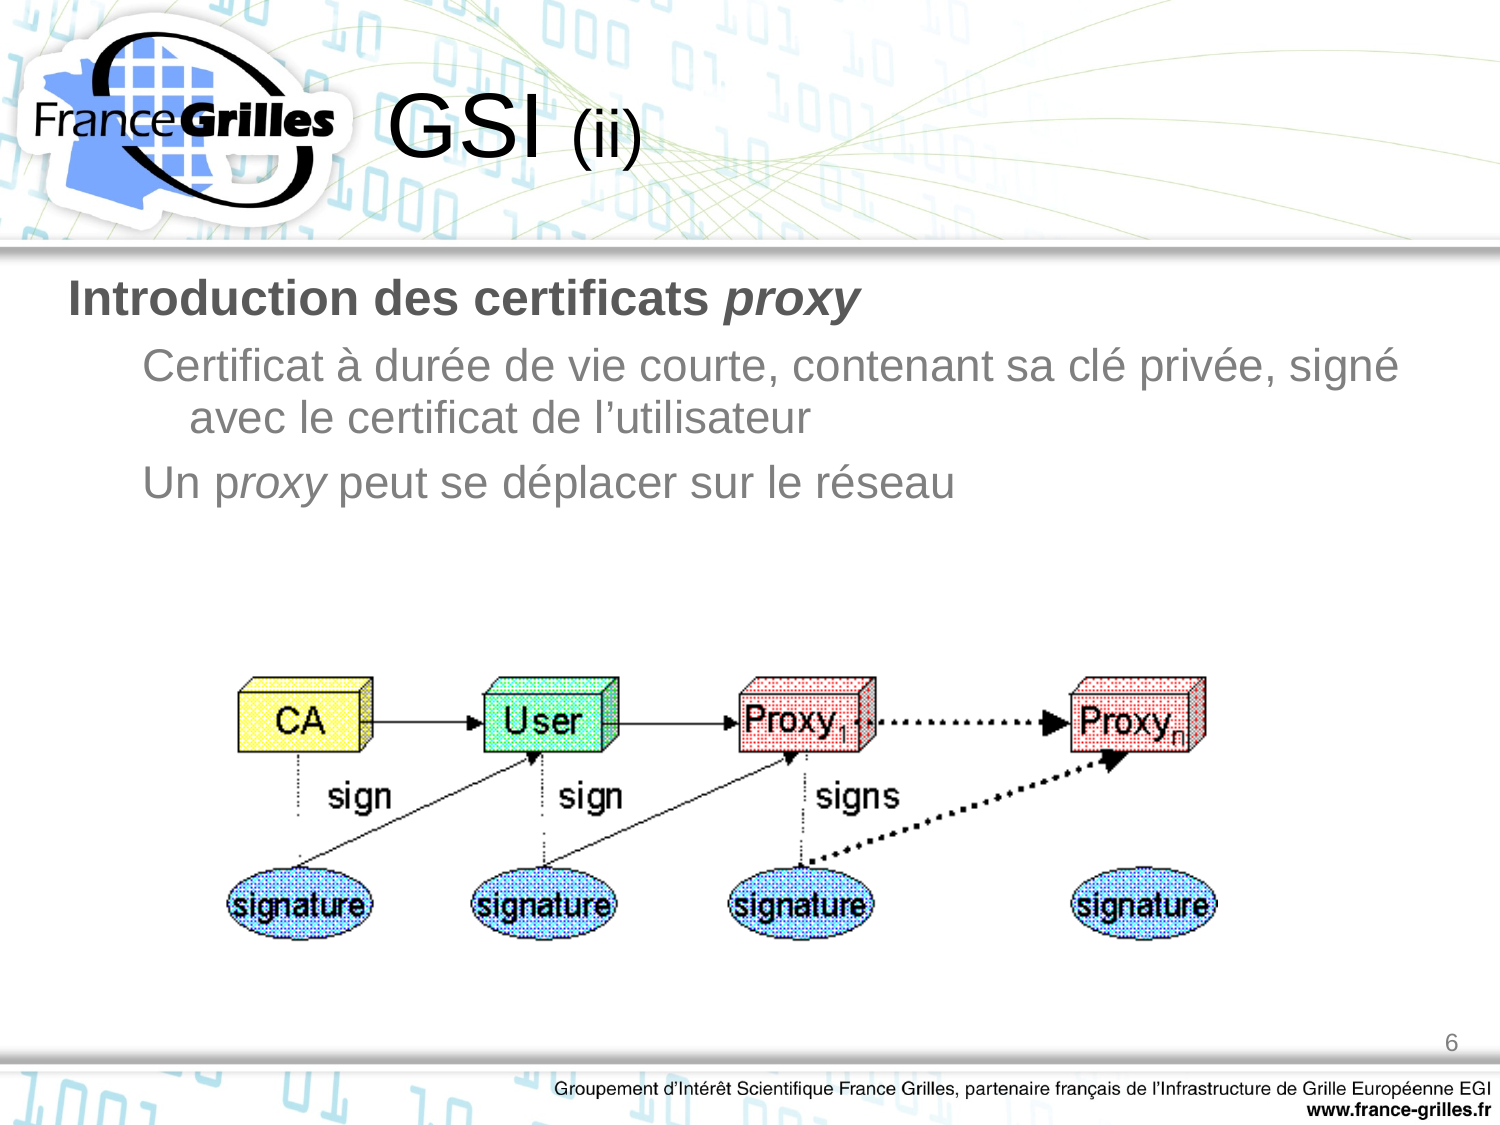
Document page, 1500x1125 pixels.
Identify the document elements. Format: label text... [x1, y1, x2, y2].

list Introduction des certificats proxy Certificat à durée de vie courte, contenant sa clé privée, signé avec le certificat de l’utilisateur Un proxy peut se déplacer sur le réseau [53, 262, 1459, 1024]
picture [0, 0, 1500, 1125]
title GSI (ii) [372, 7, 1459, 244]
